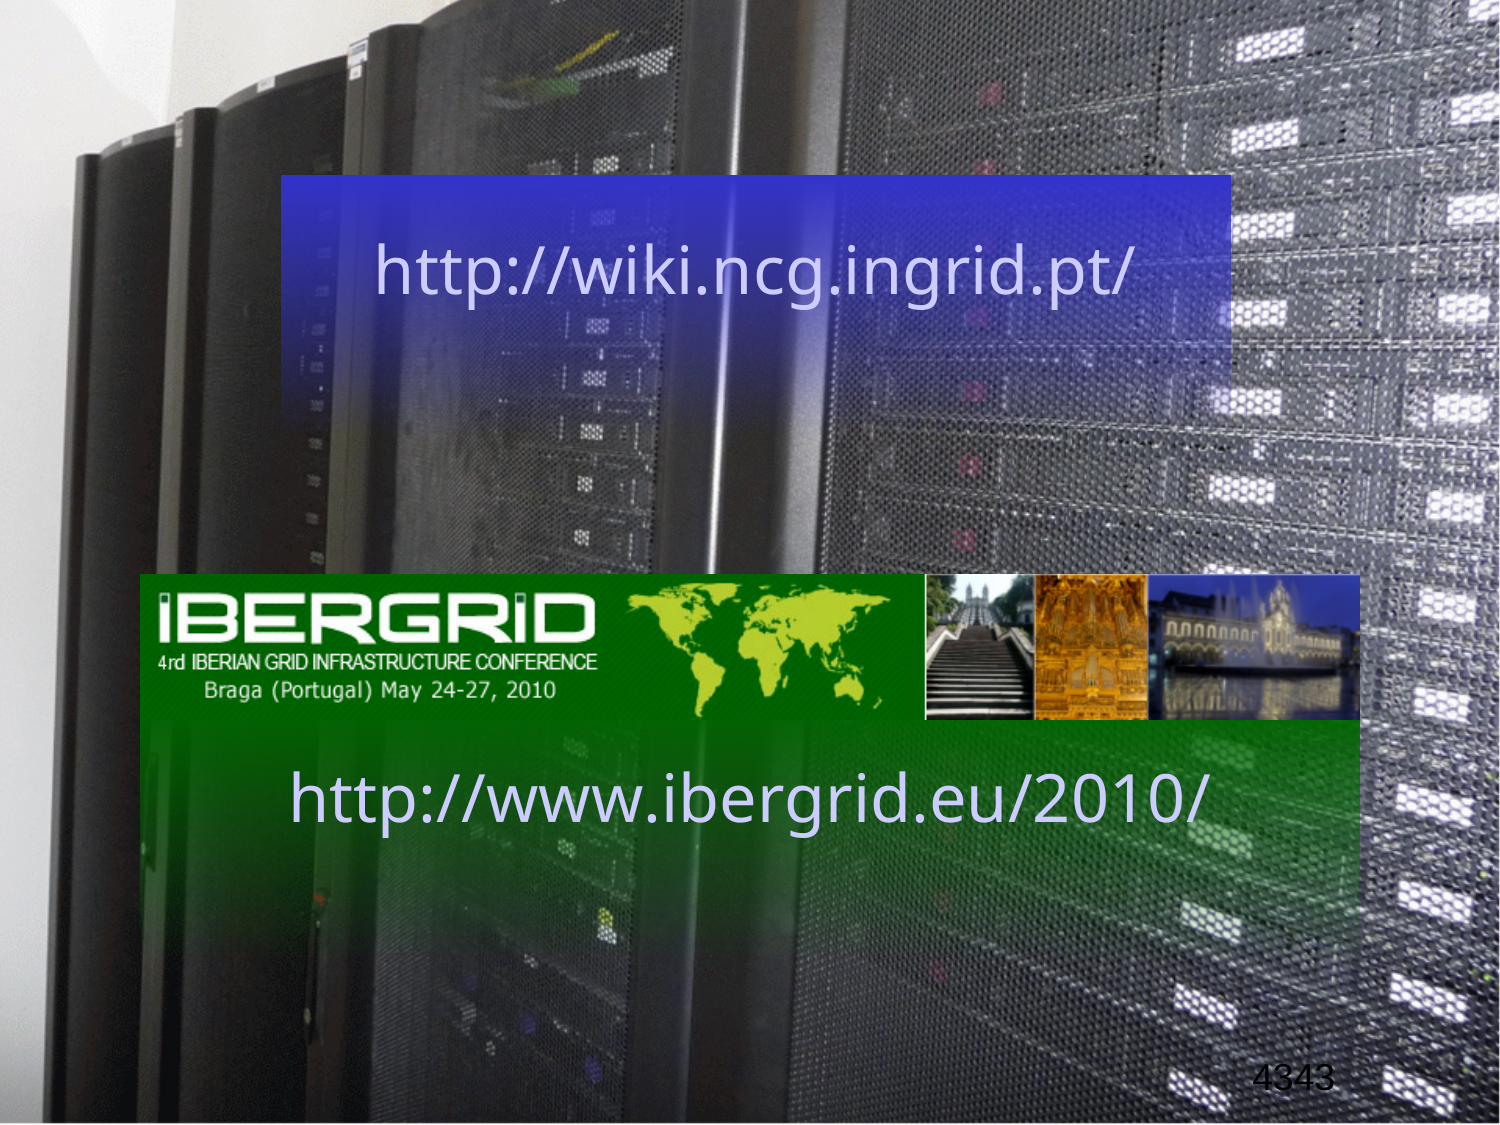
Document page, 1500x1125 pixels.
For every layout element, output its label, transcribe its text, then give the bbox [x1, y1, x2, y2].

picture [0, 0, 1500, 1125]
text_box http://wiki.ncg.ingrid.pt/ [281, 175, 1231, 181]
